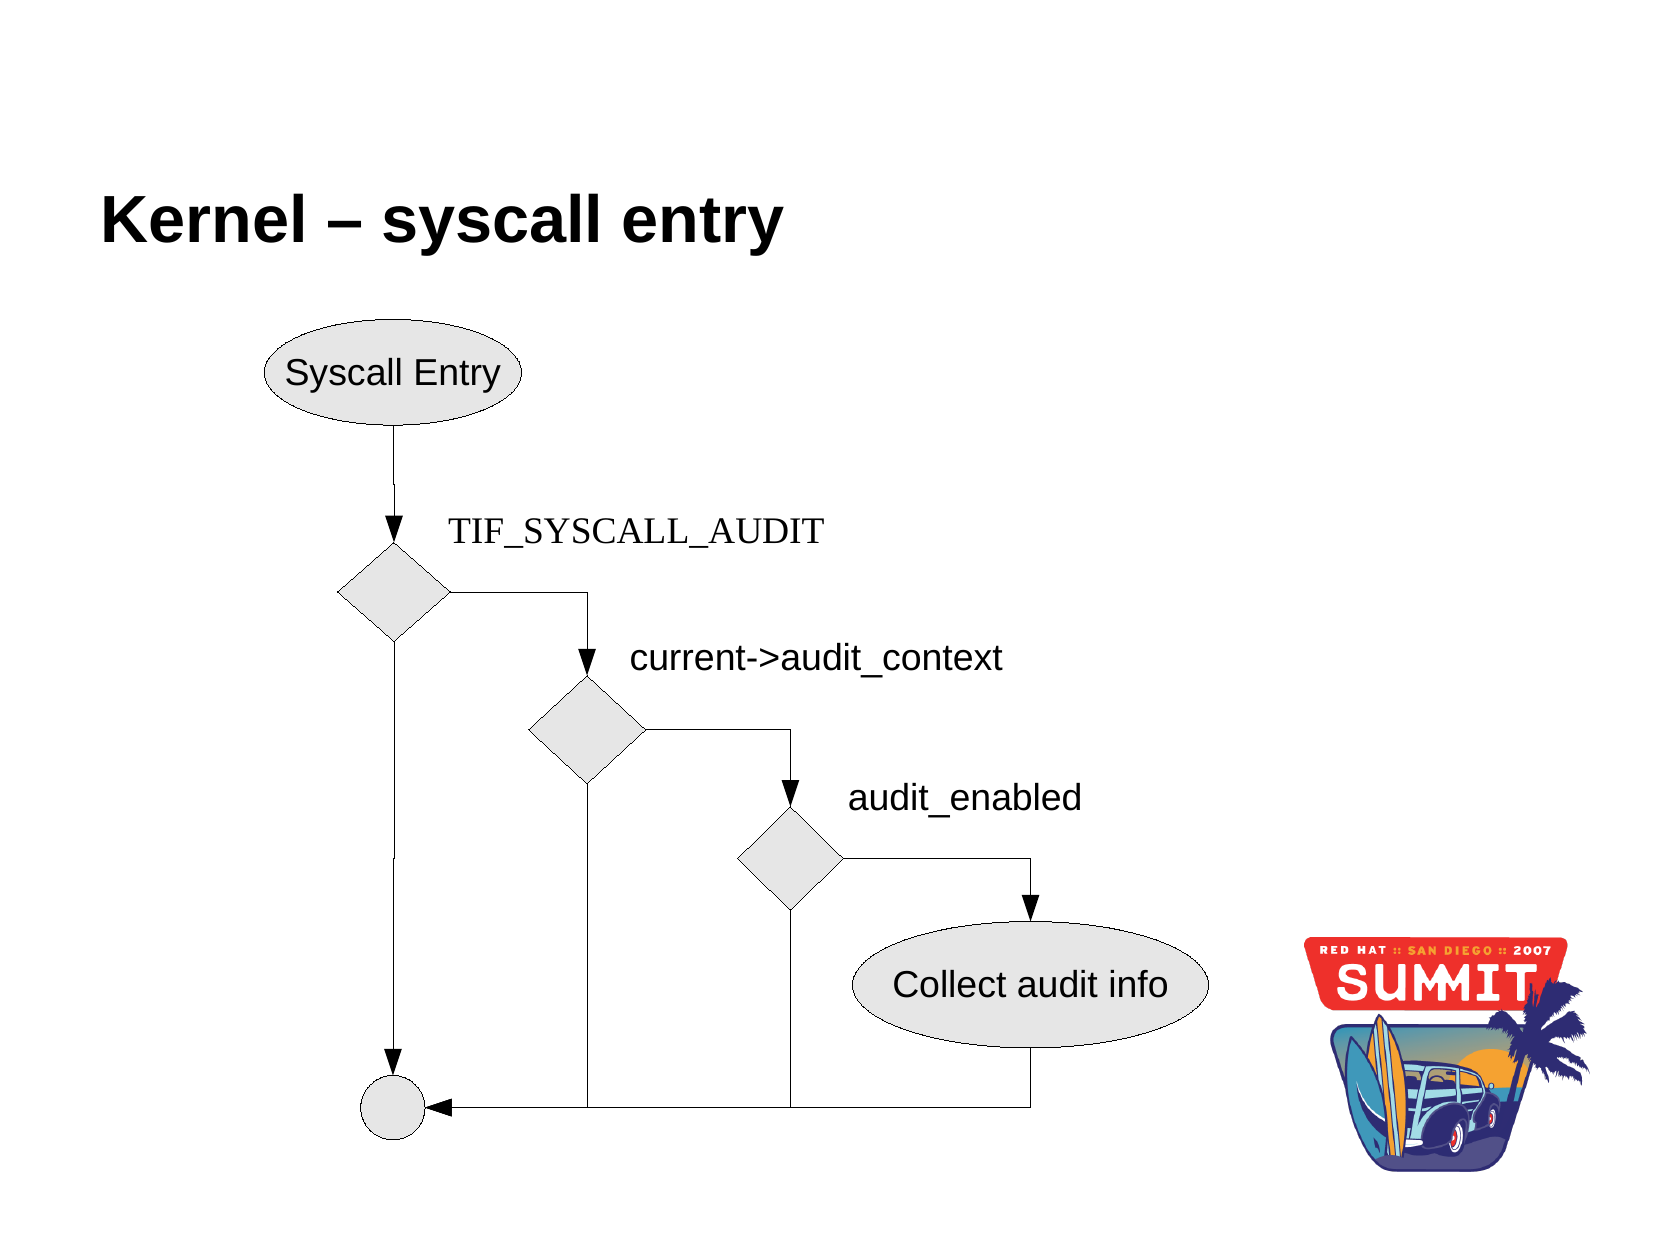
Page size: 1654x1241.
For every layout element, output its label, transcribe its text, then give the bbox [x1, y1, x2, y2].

text_box Syscall Entry [264, 319, 522, 426]
text_box TIF_SYSCALL_AUDIT [448, 510, 832, 563]
text_box [528, 676, 646, 784]
picture [1304, 937, 1590, 1172]
text_box audit_enabled [847, 776, 1106, 833]
text_box [360, 1075, 426, 1140]
text_box [337, 543, 451, 642]
text_box current->audit_context [629, 636, 1018, 693]
title Kernel – syscall entry [100, 164, 1506, 275]
text_box [737, 806, 844, 910]
text_box Collect audit info [852, 921, 1209, 1048]
